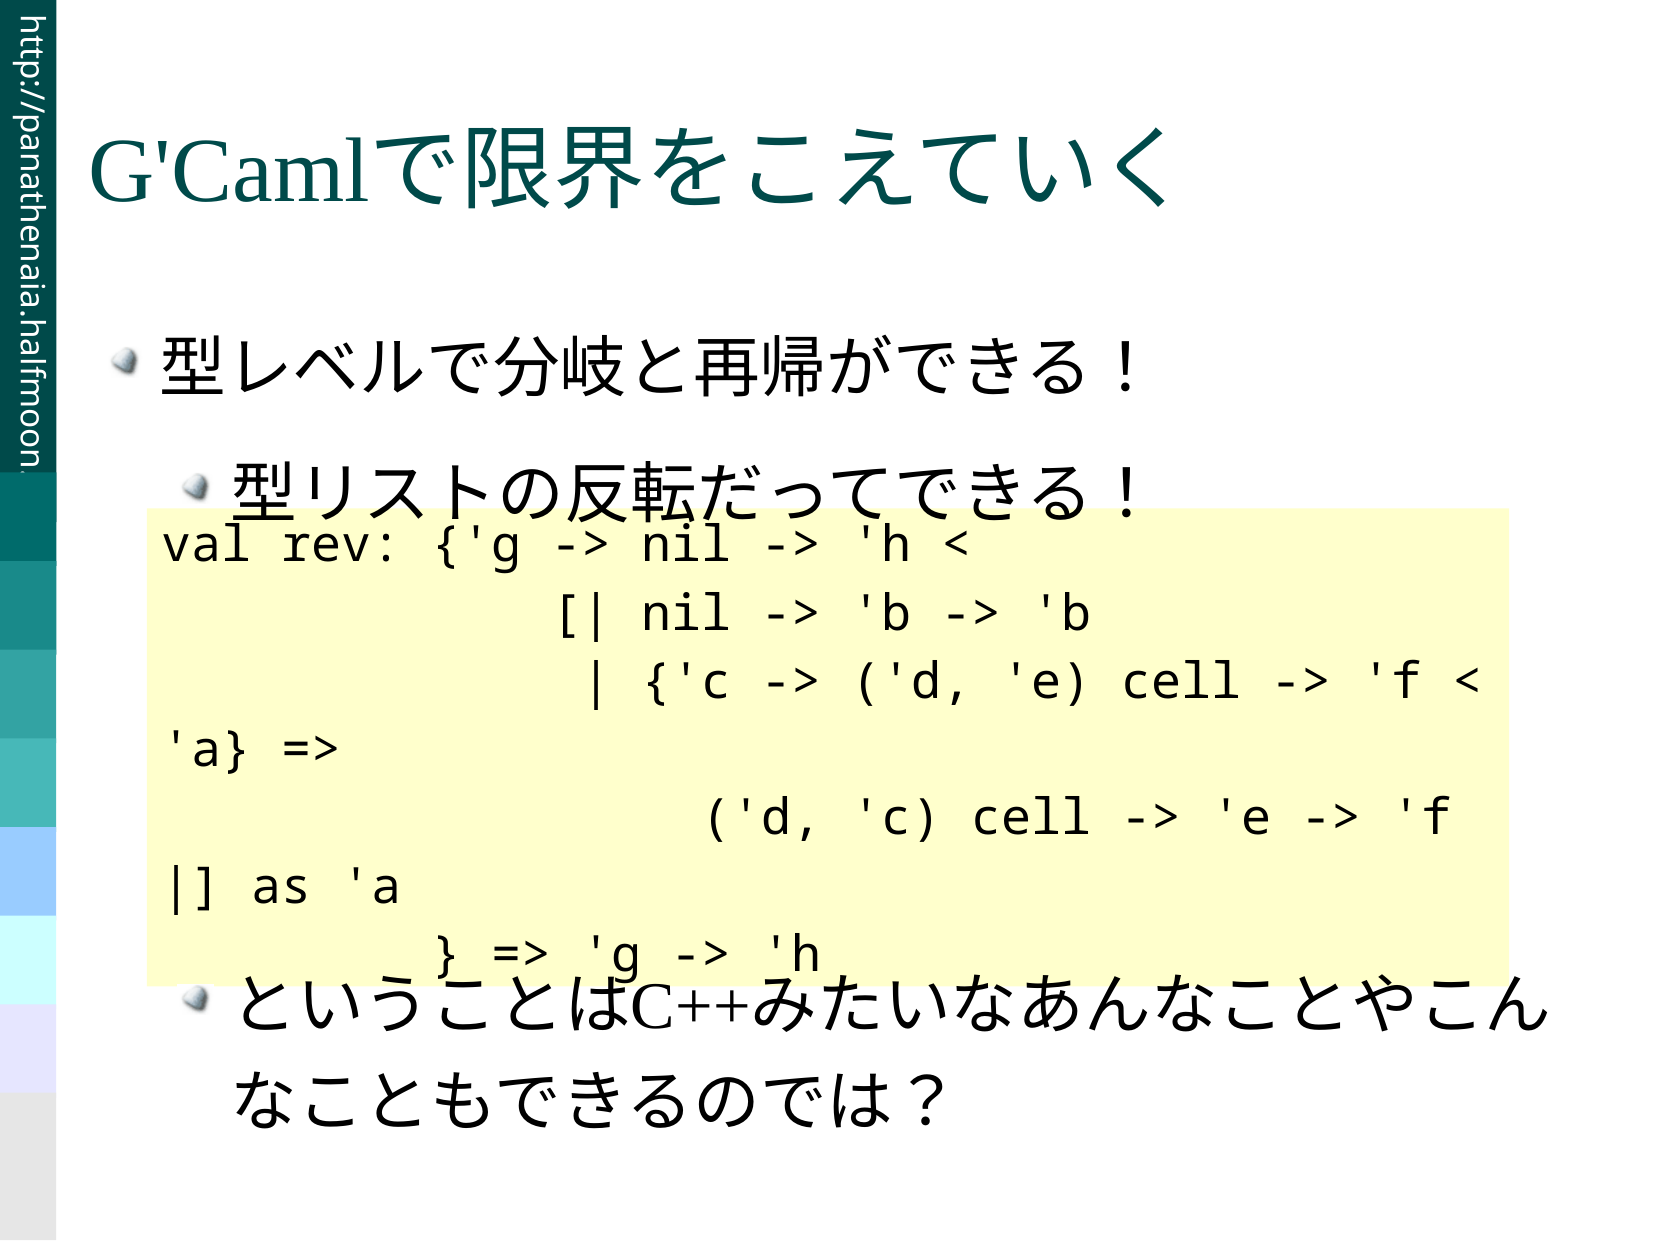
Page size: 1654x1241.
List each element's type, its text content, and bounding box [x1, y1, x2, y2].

list 型レベルで分岐と再帰ができる！ 型リストの反転だってできる！ ということはC++みたいなあんなことやこんなこともできるのでは？ [88, 313, 1577, 1133]
title G'Camlで限界をこえていく [88, 57, 1577, 265]
